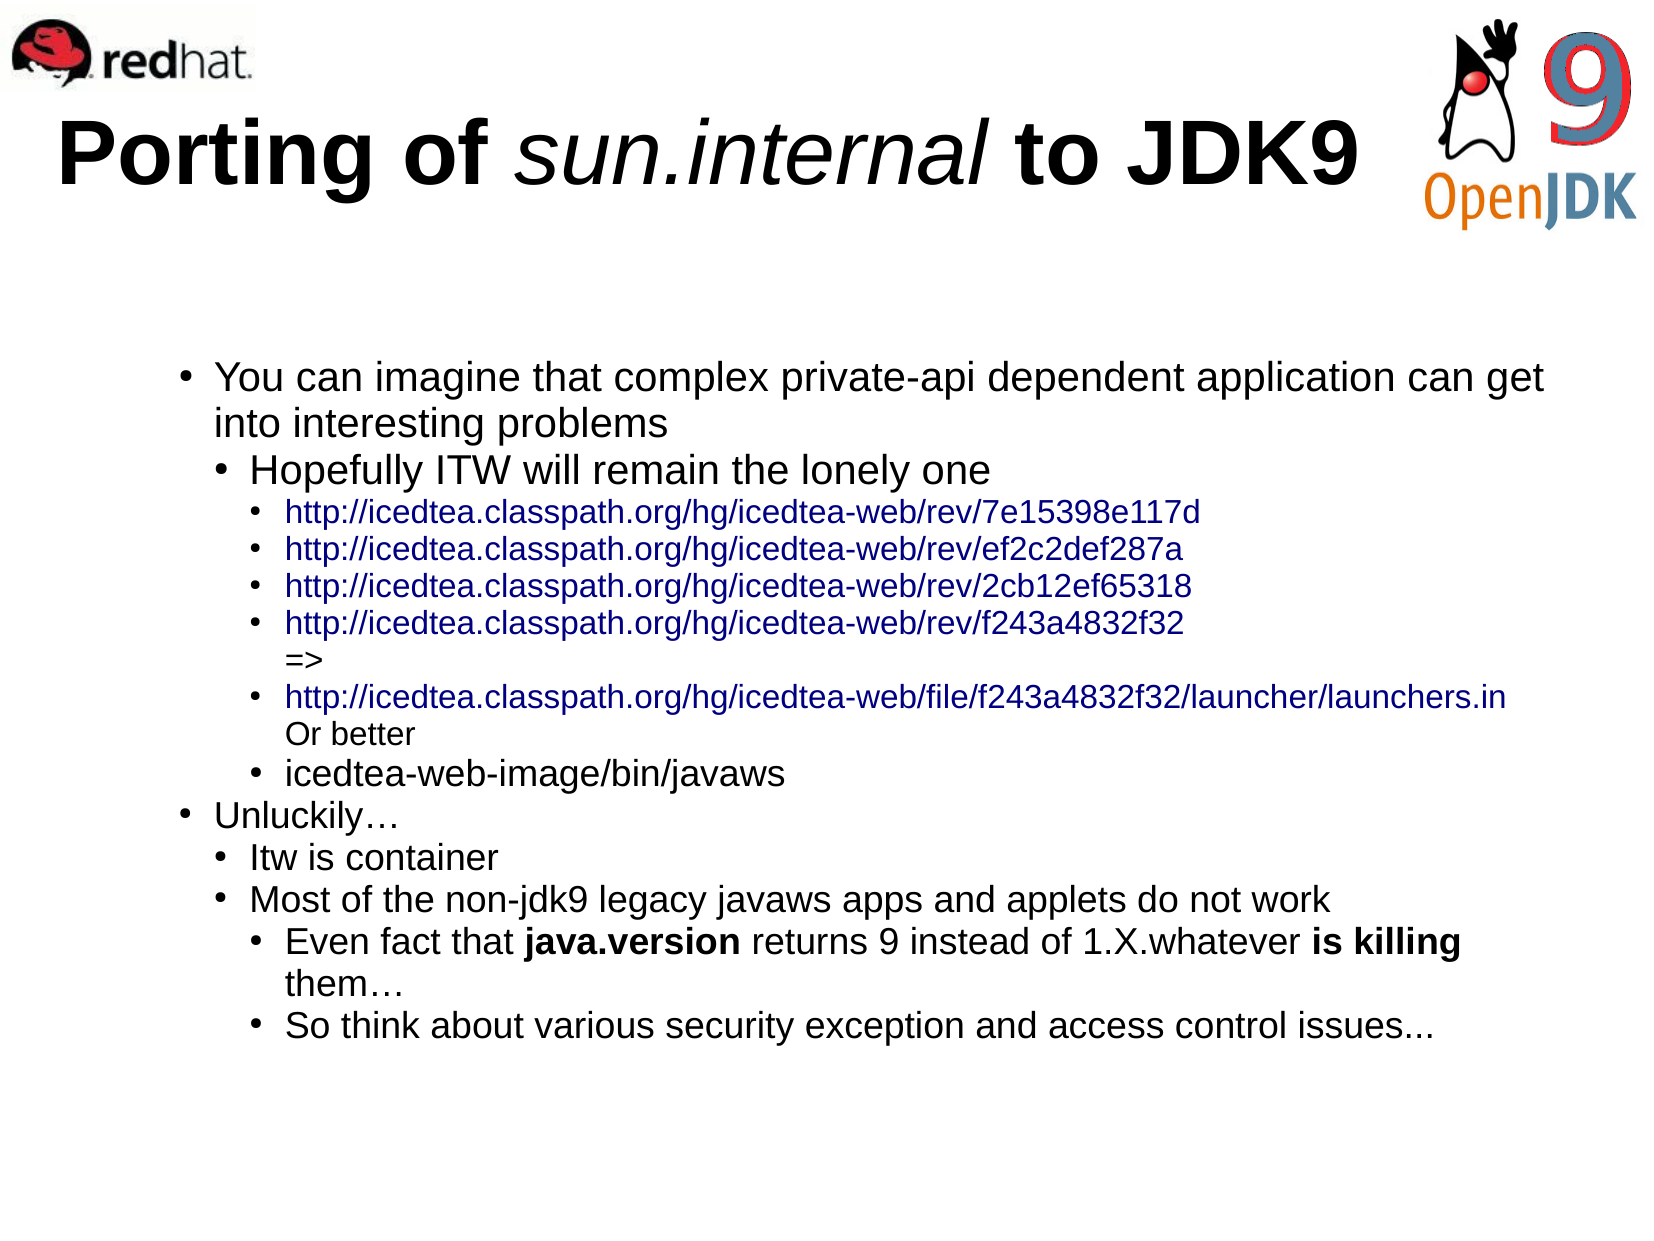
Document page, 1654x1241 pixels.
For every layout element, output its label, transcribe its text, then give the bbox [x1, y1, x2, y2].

text_box You can imagine that complex private-api dependent application can get into interesting problems Hopefully ITW will remain the lonely one http://icedtea.classpath.org/hg/icedtea-web/rev/7e15398e117d http://icedtea.classpath.org/hg/icedtea-web/rev/ef2c2def287a http://icedtea.classpath.org/hg/icedtea-web/rev/2cb12ef65318 http://icedtea.classpath.org/hg/icedtea-web/rev/f243a4832f32 => http://icedtea.classpath.org/hg/icedtea-web/file/f243a4832f32/launcher/launchers.in Or better icedtea-web-image/bin/javaws Unluckily… Itw is container Most of the non-jdk9 legacy javaws apps and applets do not work Even fact that java.version returns 9 instead of 1.X.whatever is killing them… So think about various security exception and access control issues... [105, 266, 1594, 1171]
title Porting of sun.internal to JDK9 [0, 49, 1453, 257]
picture [1410, 4, 1651, 245]
picture [0, 3, 256, 92]
